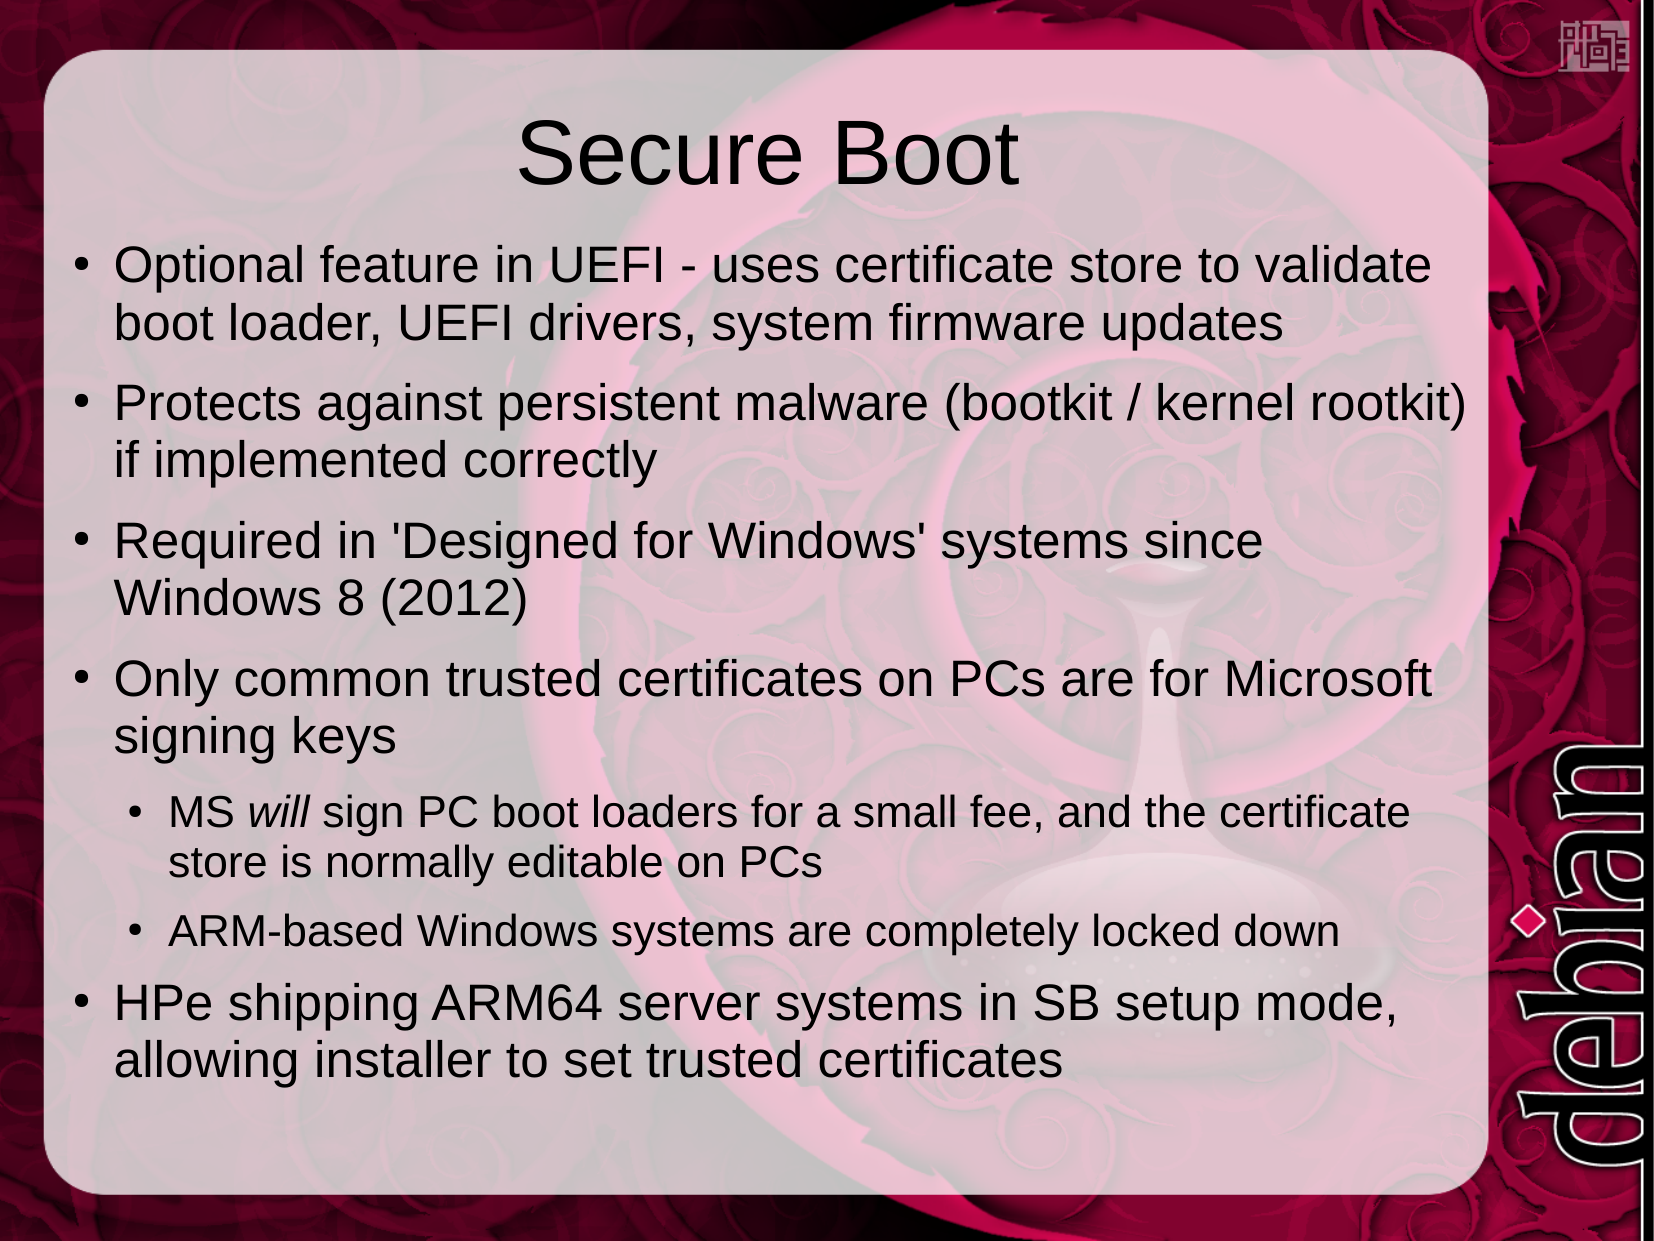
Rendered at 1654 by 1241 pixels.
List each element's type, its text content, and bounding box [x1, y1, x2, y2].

list Optional feature in UEFI - uses certificate store to validate boot loader, UEFI drivers, system firmware updates Protects against persistent malware (bootkit / kernel rootkit) if implemented correctly Required in 'Designed for Windows' systems since Windows 8 (2012) Only common trusted certificates on PCs are for Microsoft signing keys MS will sign PC boot loaders for a small fee, and the certificate store is normally editable on PCs ARM-based Windows systems are completely locked down HPe shipping ARM64 server systems in SB setup mode, allowing installer to set trusted certificates [59, 236, 1477, 1109]
title Secure Boot [59, 49, 1477, 236]
picture [0, 0, 1654, 1241]
